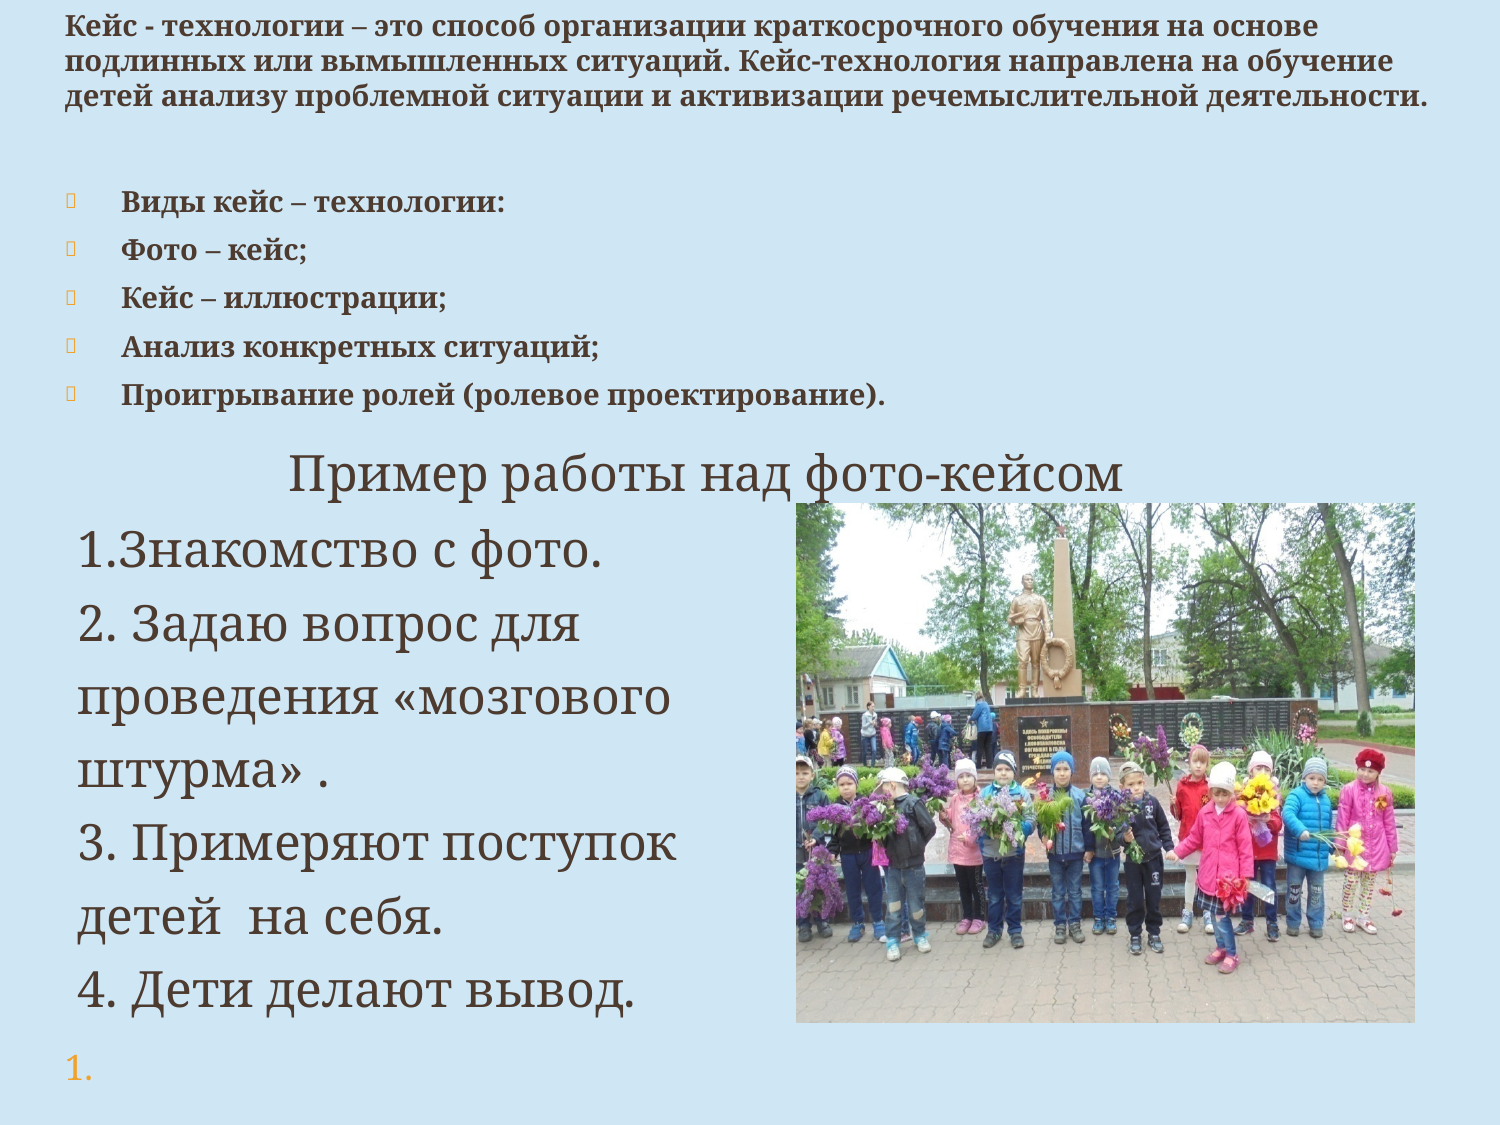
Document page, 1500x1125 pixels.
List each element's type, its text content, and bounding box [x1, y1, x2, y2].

picture [796, 503, 1415, 1023]
title Кейс - технологии – это способ организации краткосрочного обучения на основе подлинных или вымышленных ситуаций. Кейс-технология направлена на обучение детей анализу проблемной ситуации и активизации речемыслительной деятельности. [50, 0, 1475, 175]
list Виды кейс – технологии: Фото – кейс; Кейс – иллюстрации; Анализ конкретных ситуаций; Проигрывание ролей (ролевое проектирование). Пример работы над фото-кейсом 1.Знакомство с фото. 2. Задаю вопрос для проведения «мозгового штурма» . 3. Примеряют поступок детей на себя. 4. Дети делают вывод. [50, 175, 1475, 998]
